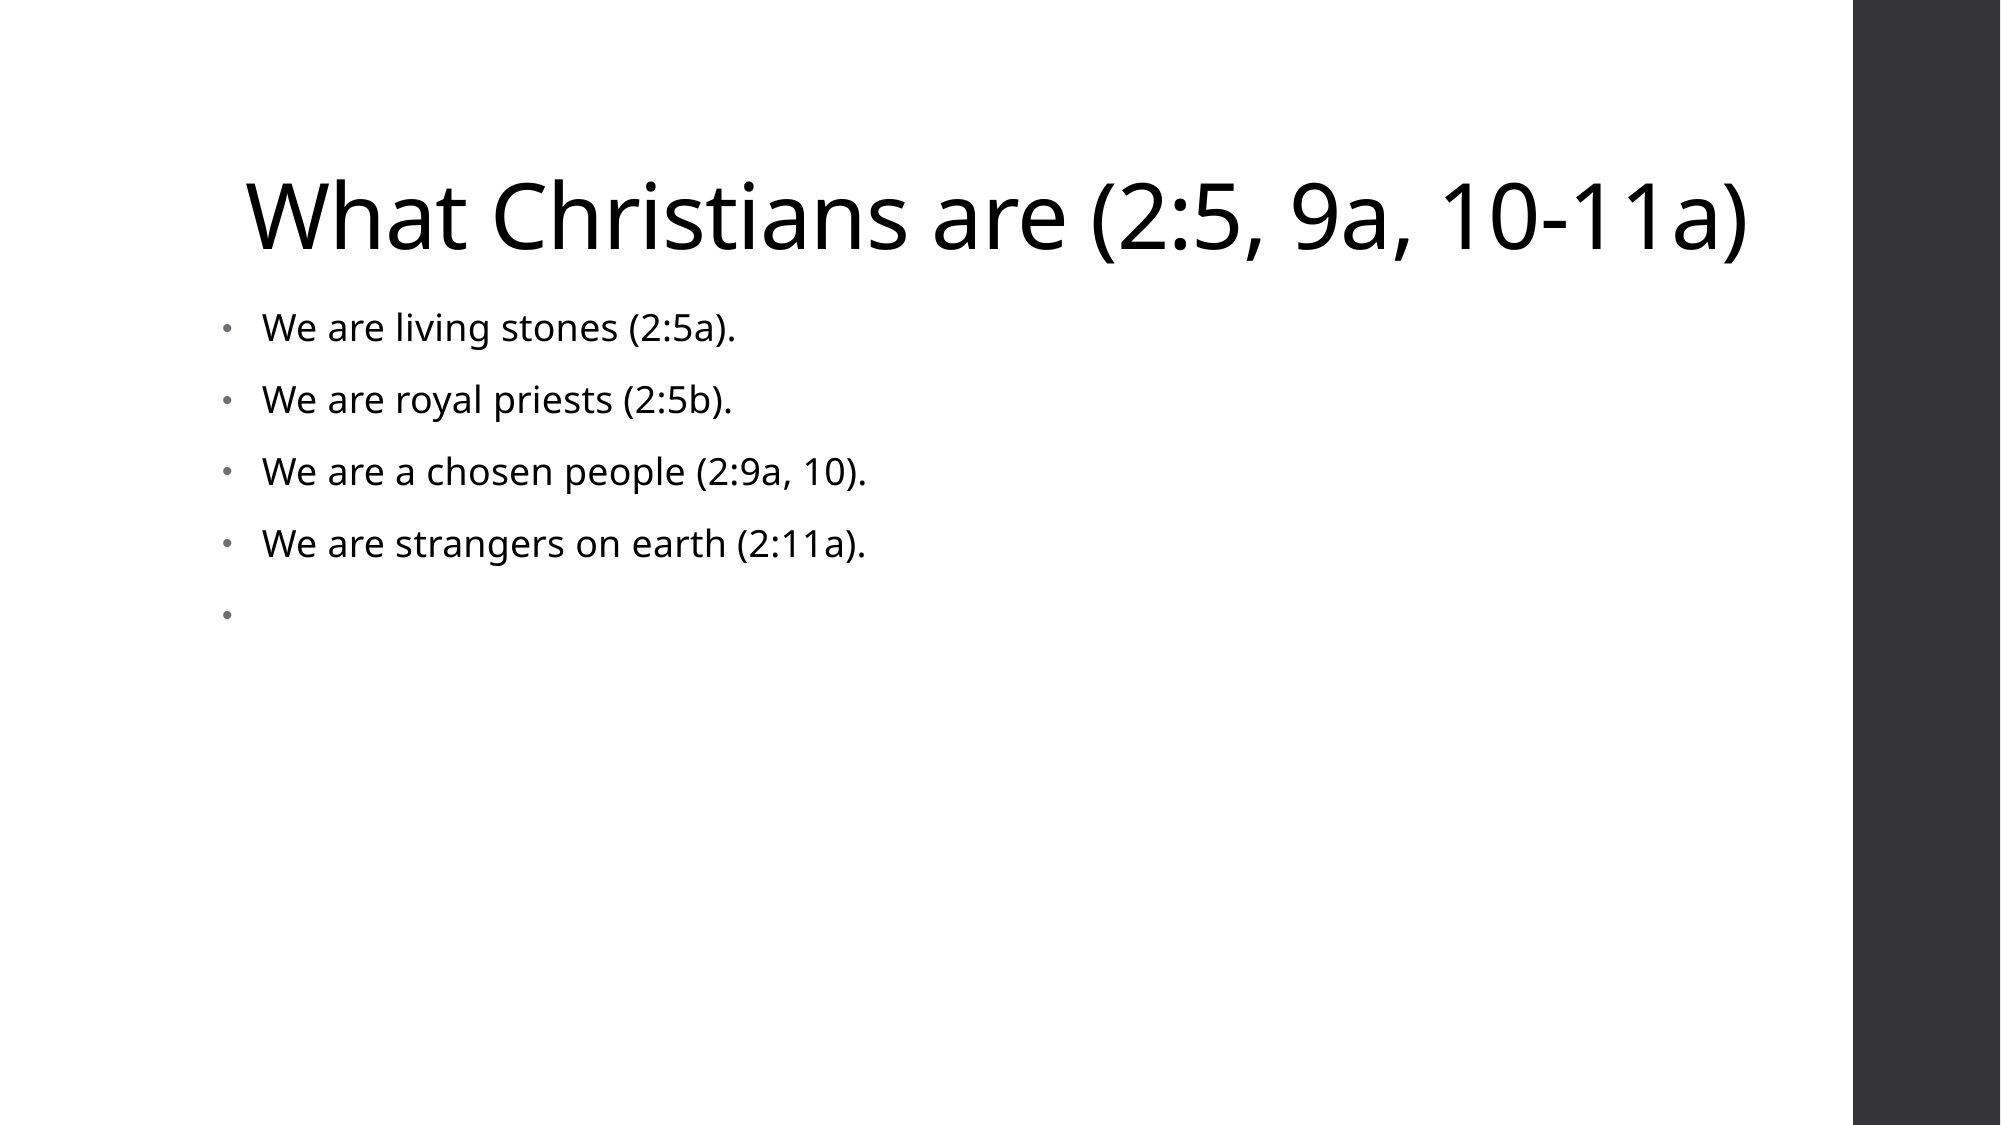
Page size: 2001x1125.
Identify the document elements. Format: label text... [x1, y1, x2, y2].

title What Christians are (2:5, 9a, 10-11a) [206, 60, 1797, 278]
list We are living stones (2:5a). We are royal priests (2:5b). We are a chosen people (2:9a, 10). We are strangers on earth (2:11a). [206, 299, 1617, 1014]
